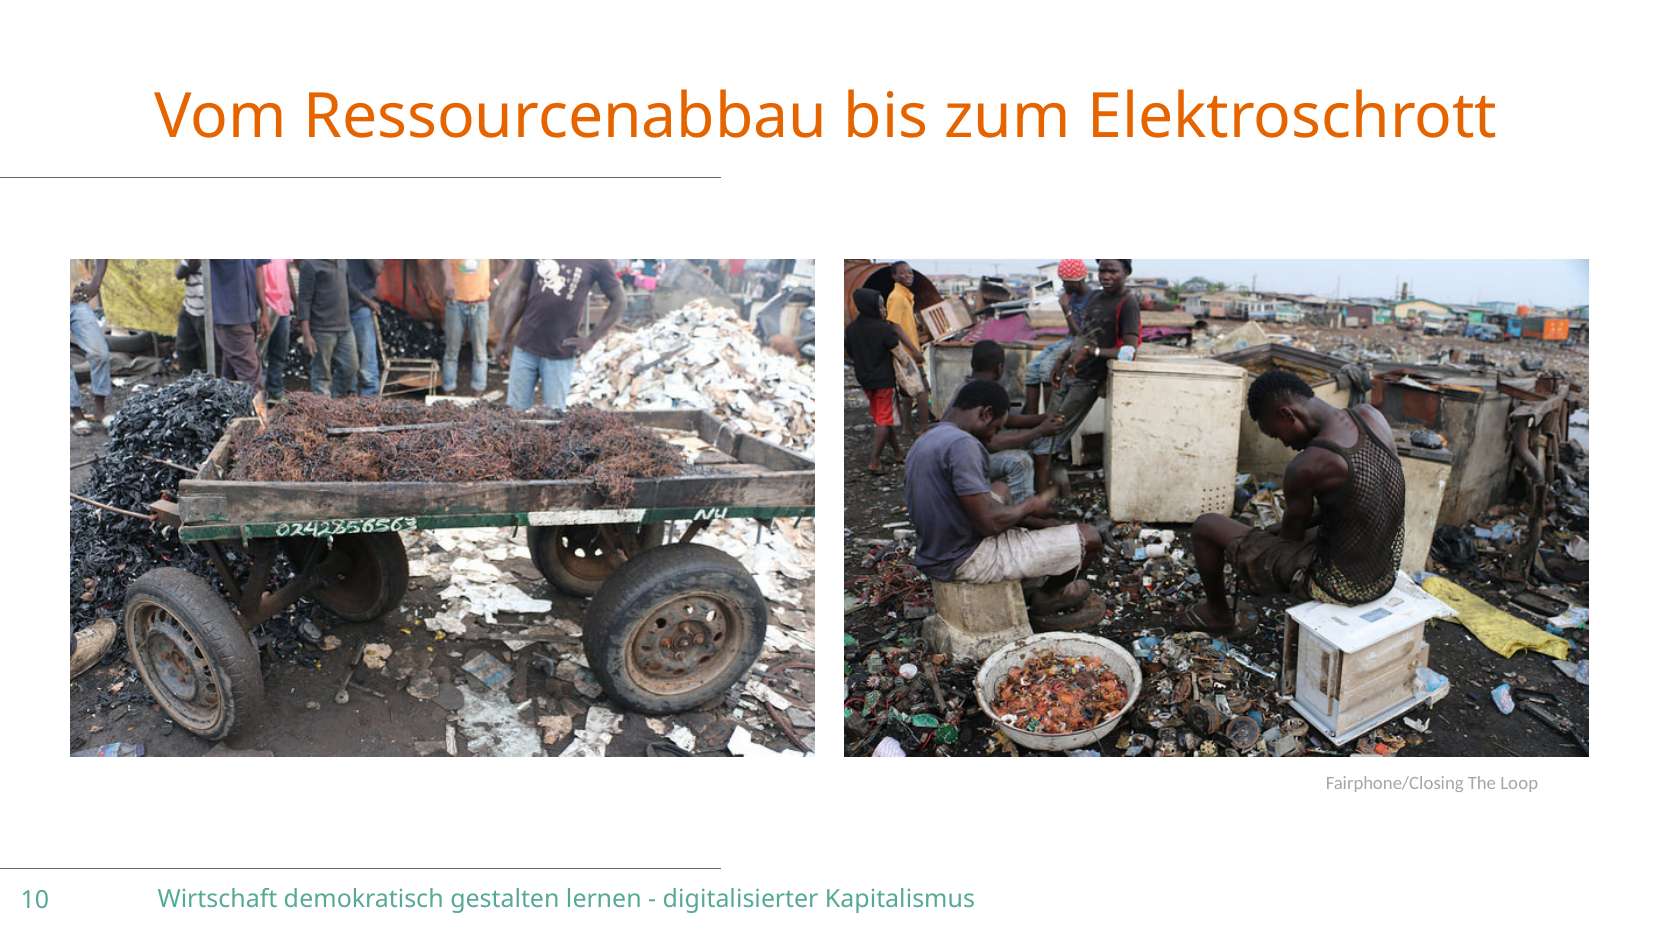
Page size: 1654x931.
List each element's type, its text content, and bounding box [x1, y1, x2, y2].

picture [70, 259, 815, 757]
title Vom Ressourcenabbau bis zum Elektroschrott [82, 70, 1571, 144]
picture [844, 259, 1589, 757]
text_box Fairphone/Closing The Loop [1311, 767, 1654, 815]
